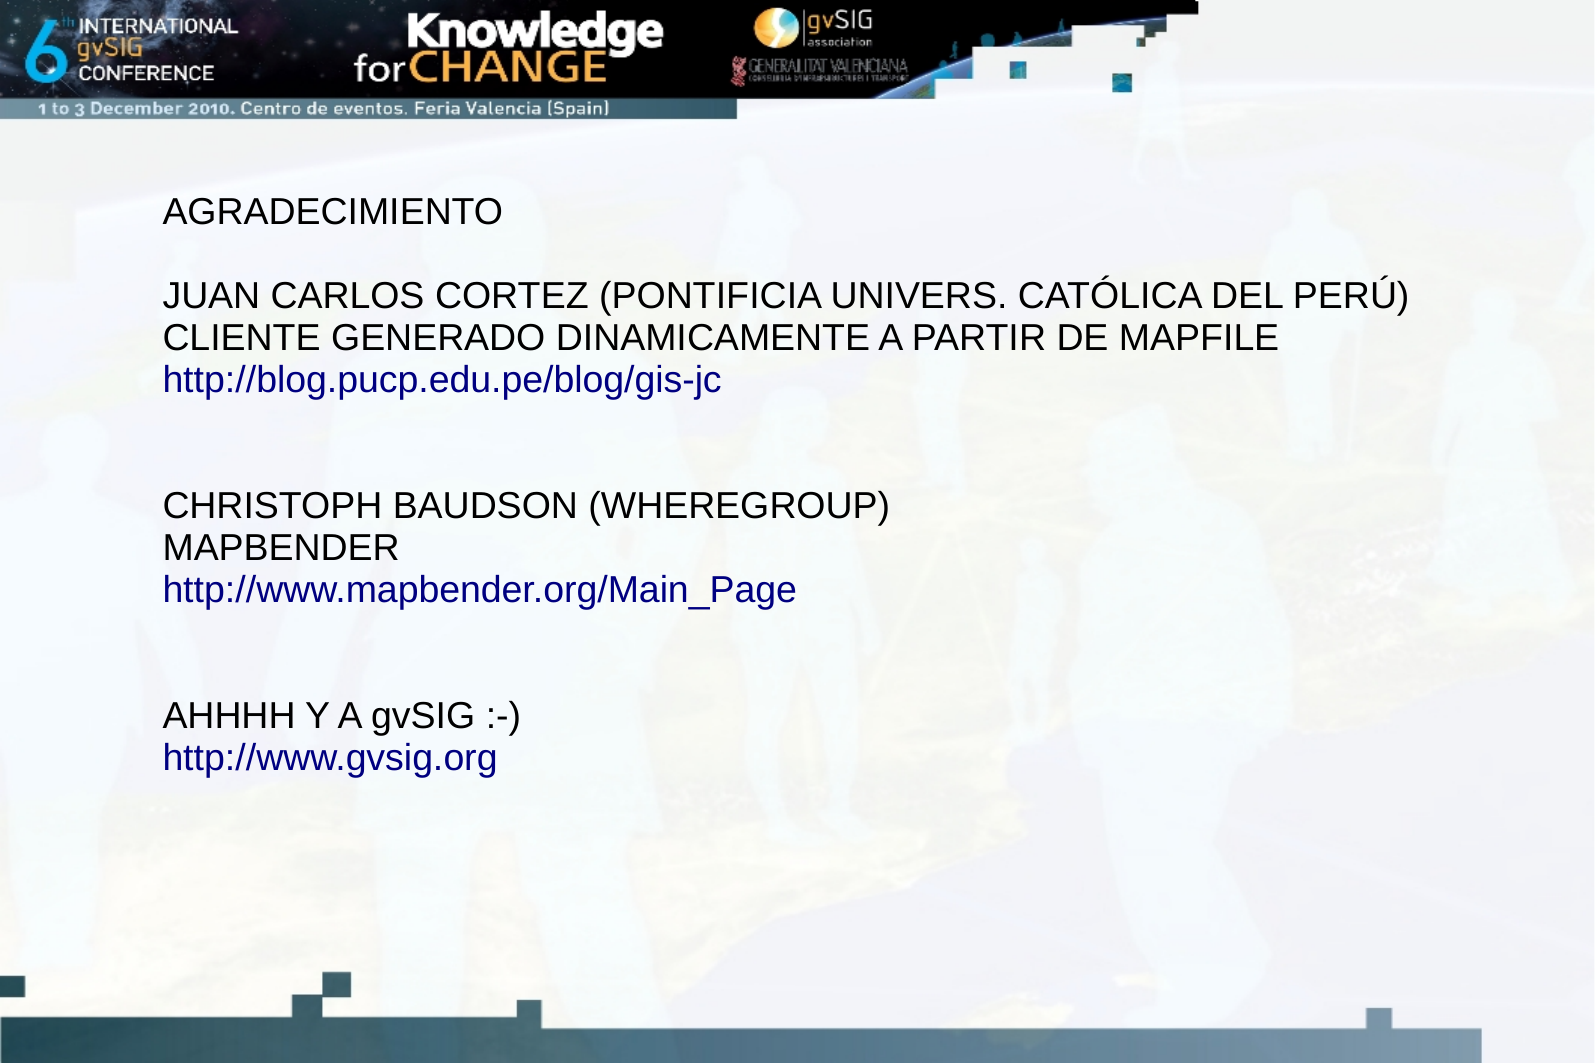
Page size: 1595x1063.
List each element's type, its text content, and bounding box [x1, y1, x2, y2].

text_box AGRADECIMIENTO JUAN CARLOS CORTEZ (PONTIFICIA UNIVERS. CATÓLICA DEL PERÚ) CLIENTE GENERADO DINAMICAMENTE A PARTIR DE MAPFILE http://blog.pucp.edu.pe/blog/gis-jc CHRISTOPH BAUDSON (WHEREGROUP) MAPBENDER http://www.mapbender.org/Main_Page AHHHH Y A gvSIG :-) http://www.gvsig.org [147, 183, 1475, 829]
picture [0, 0, 1595, 1063]
